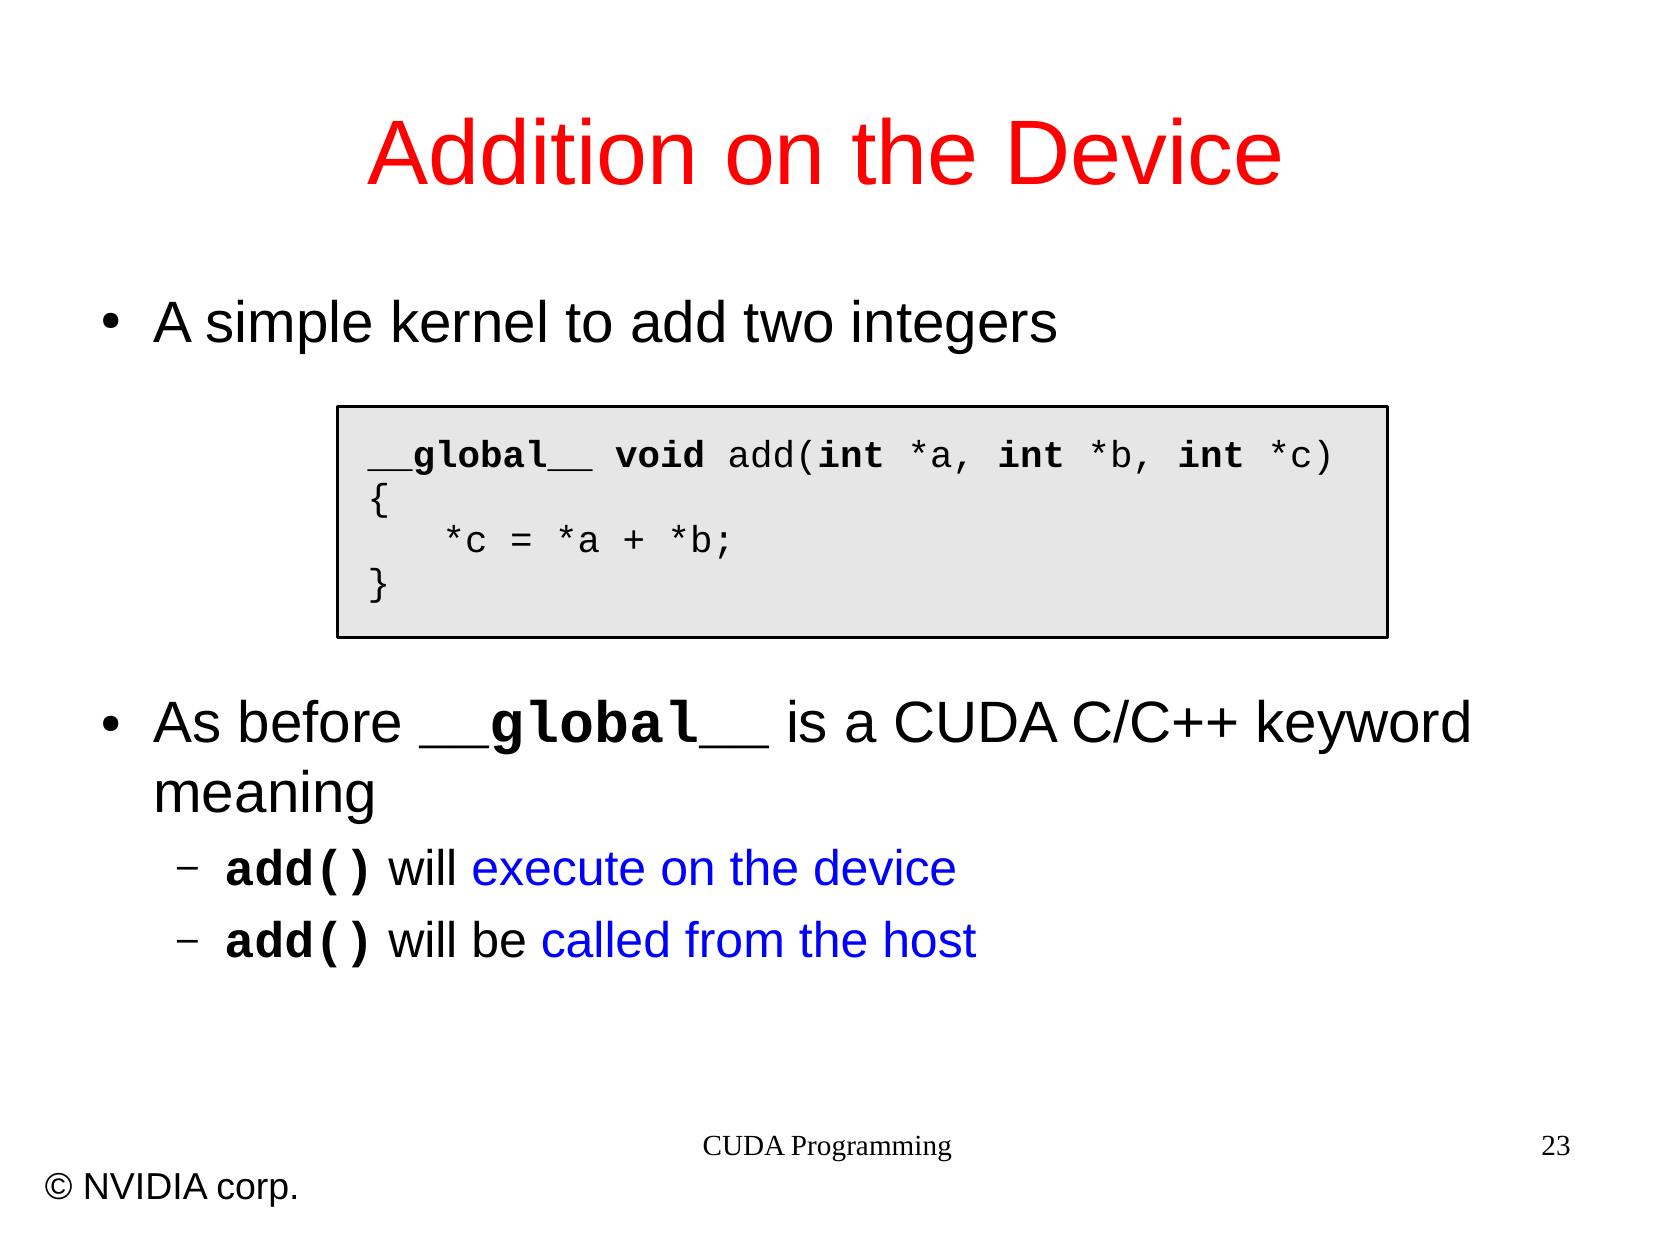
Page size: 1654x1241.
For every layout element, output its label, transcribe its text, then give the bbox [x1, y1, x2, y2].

text_box __global__ void add(int *a, int *b, int *c) { *c = *a + *b; } [337, 406, 1388, 638]
list A simple kernel to add two integers As before __global__ is a CUDA C/C++ keyword meaning add() will execute on the device add() will be called from the host [82, 290, 1571, 1052]
title Addition on the Device [82, 49, 1571, 257]
text_box © NVIDIA corp. [30, 1158, 331, 1216]
